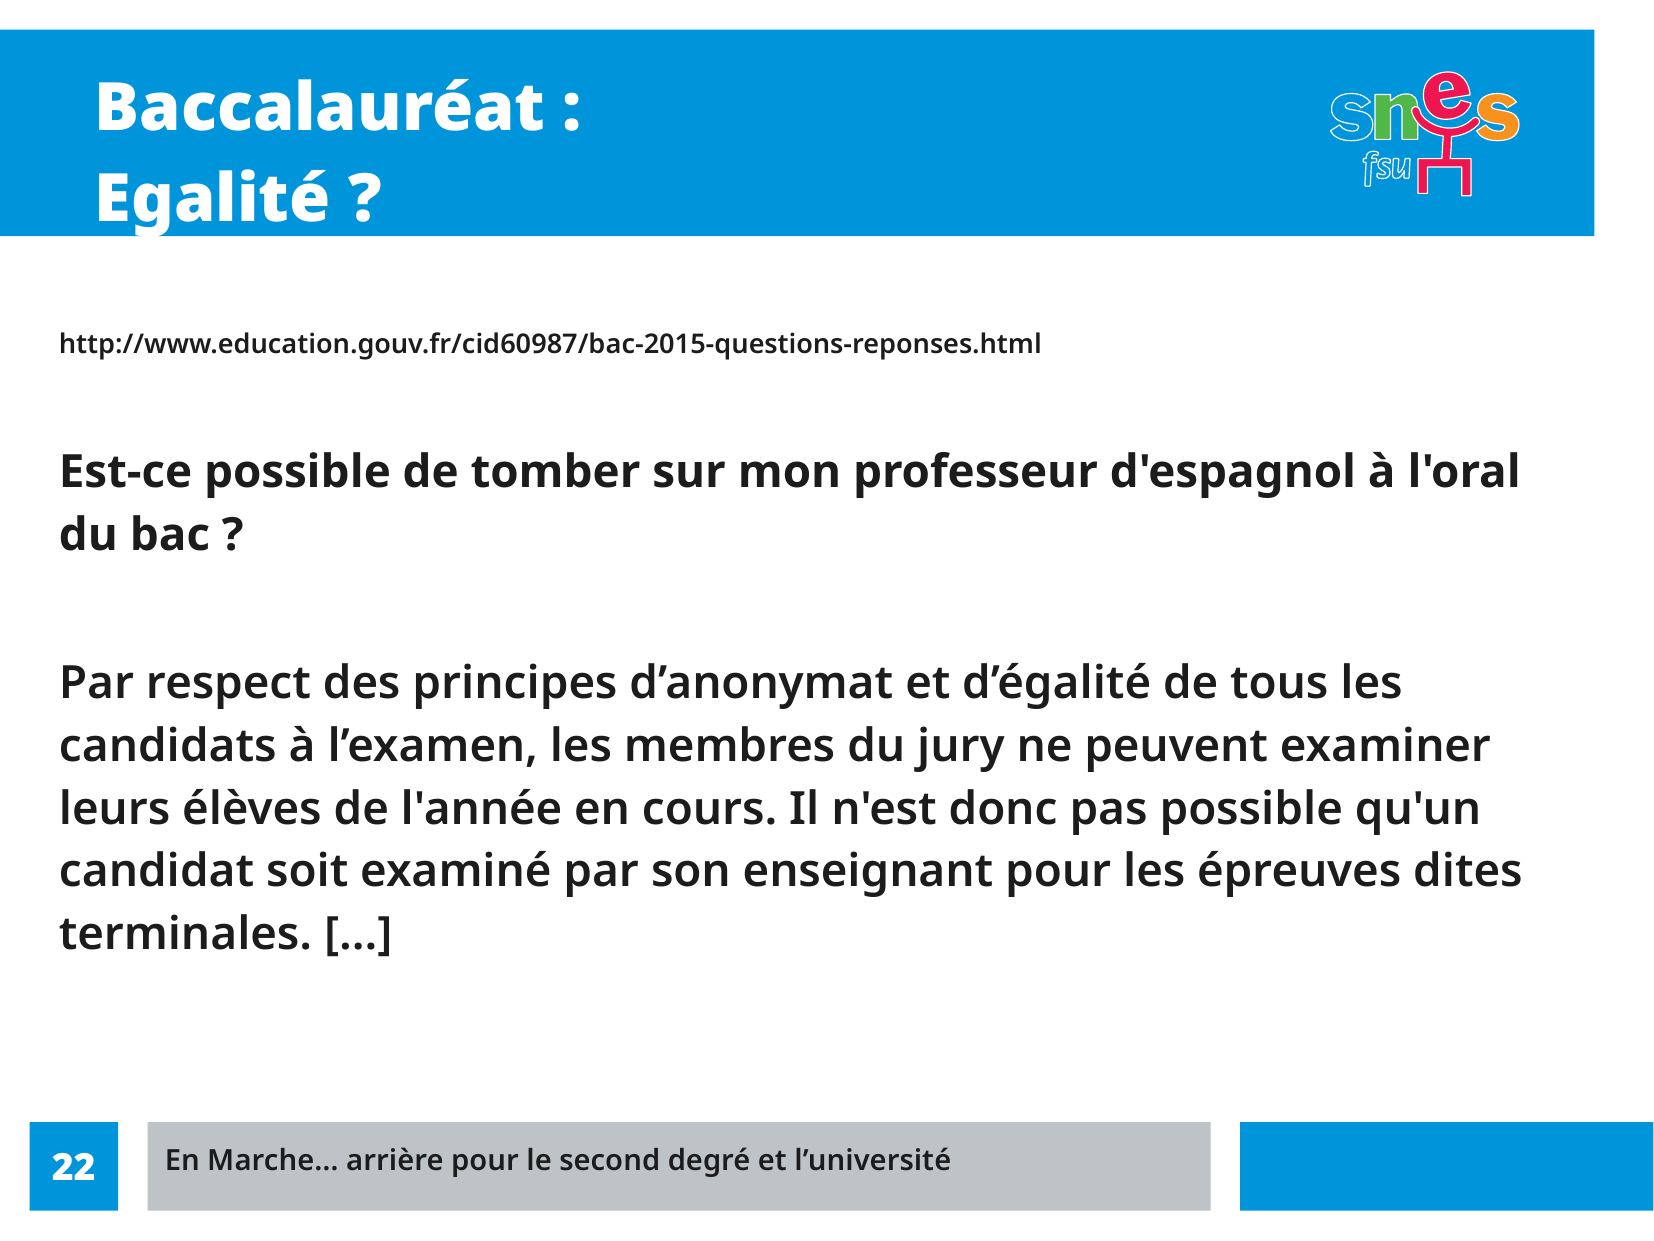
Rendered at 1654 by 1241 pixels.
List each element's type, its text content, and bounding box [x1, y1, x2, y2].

list http://www.education.gouv.fr/cid60987/bac-2015-questions-reponses.html Est-ce possible de tomber sur mon professeur d'espagnol à l'oral du bac ? Par respect des principes d’anonymat et d’égalité de tous les candidats à l’examen, les membres du jury ne peuvent examiner leurs élèves de l'année en cours. Il n'est donc pas possible qu'un candidat soit examiné par son enseignant pour les épreuves dites terminales. [...] [59, 324, 1565, 1093]
title Baccalauréat : Egalité ? [59, 59, 1595, 207]
list En Marche… arrière pour le second degré et l’université [164, 1139, 1183, 1217]
